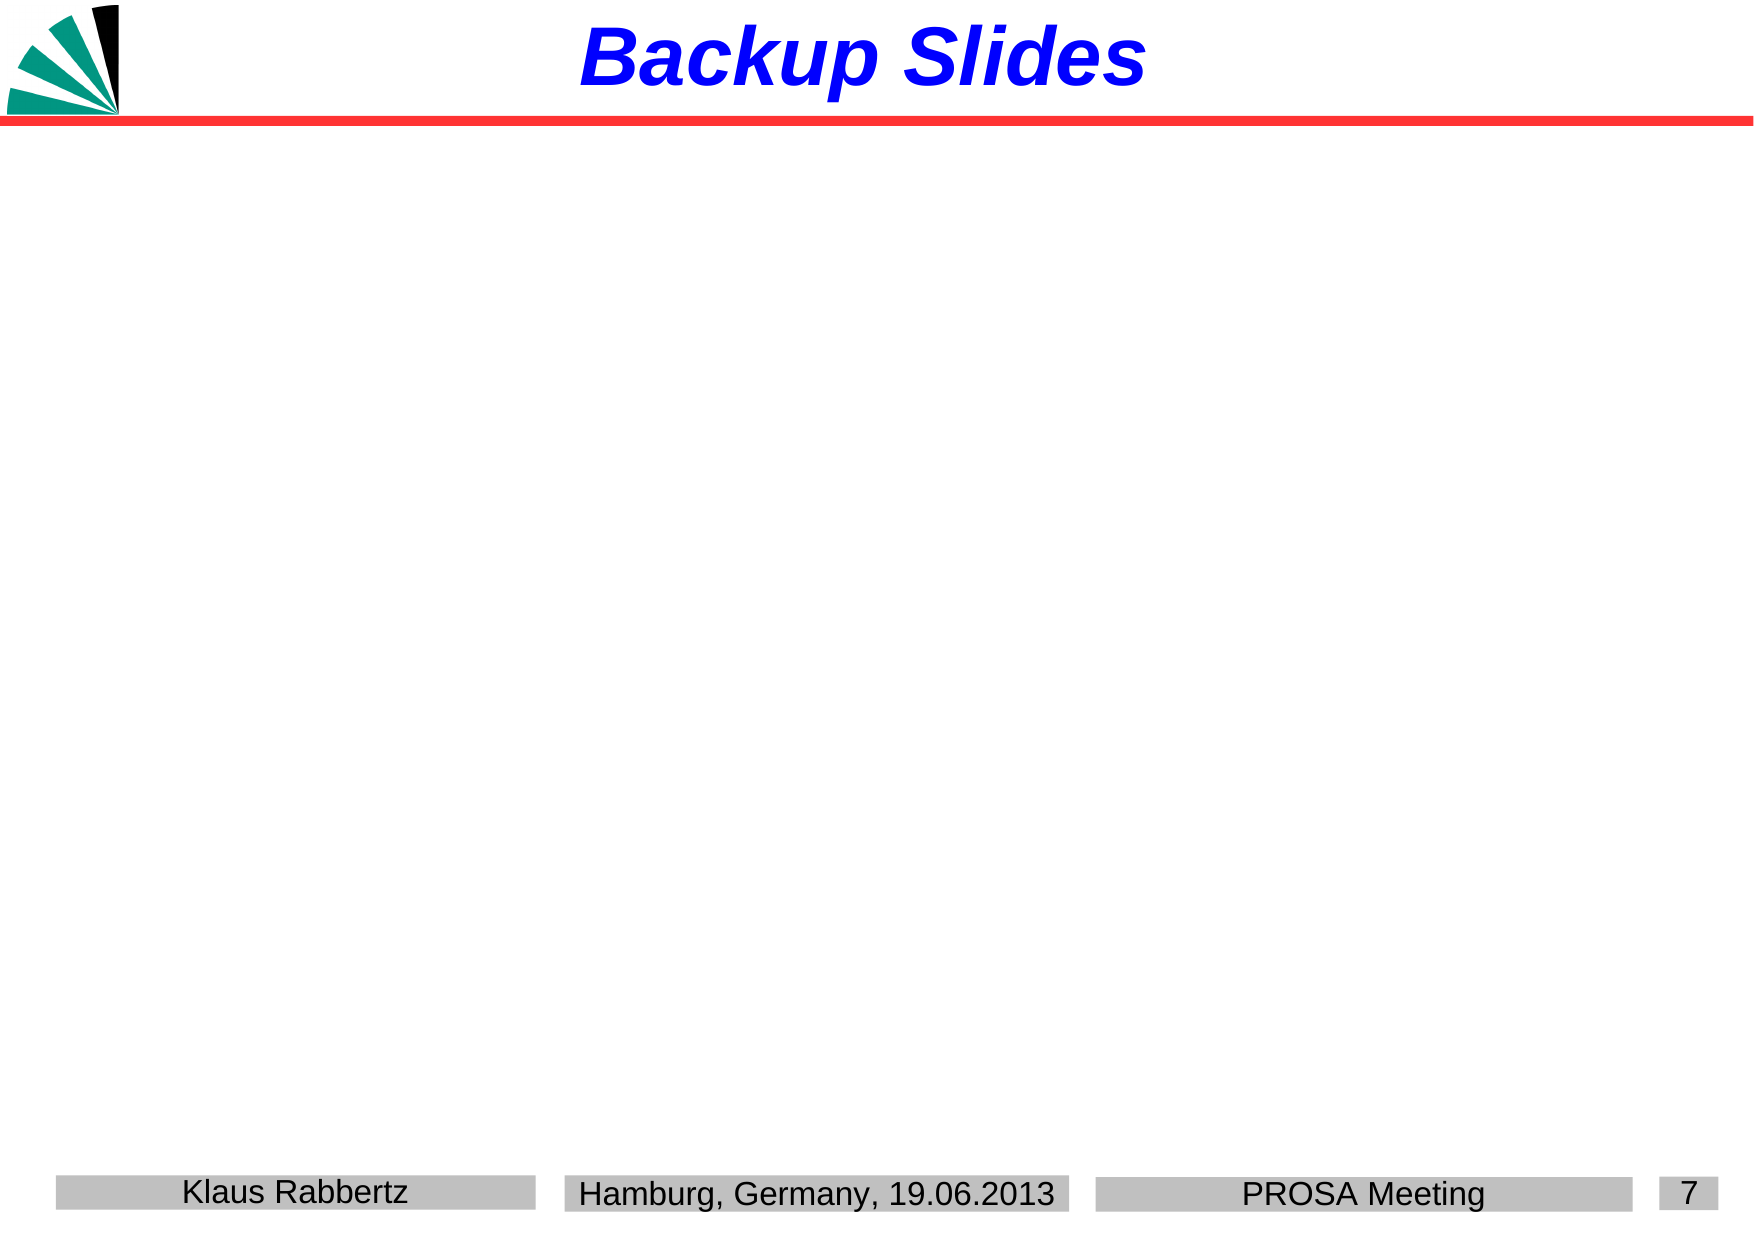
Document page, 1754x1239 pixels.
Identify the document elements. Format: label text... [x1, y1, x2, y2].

picture [7, 5, 119, 116]
title Backup Slides [123, 0, 1606, 114]
